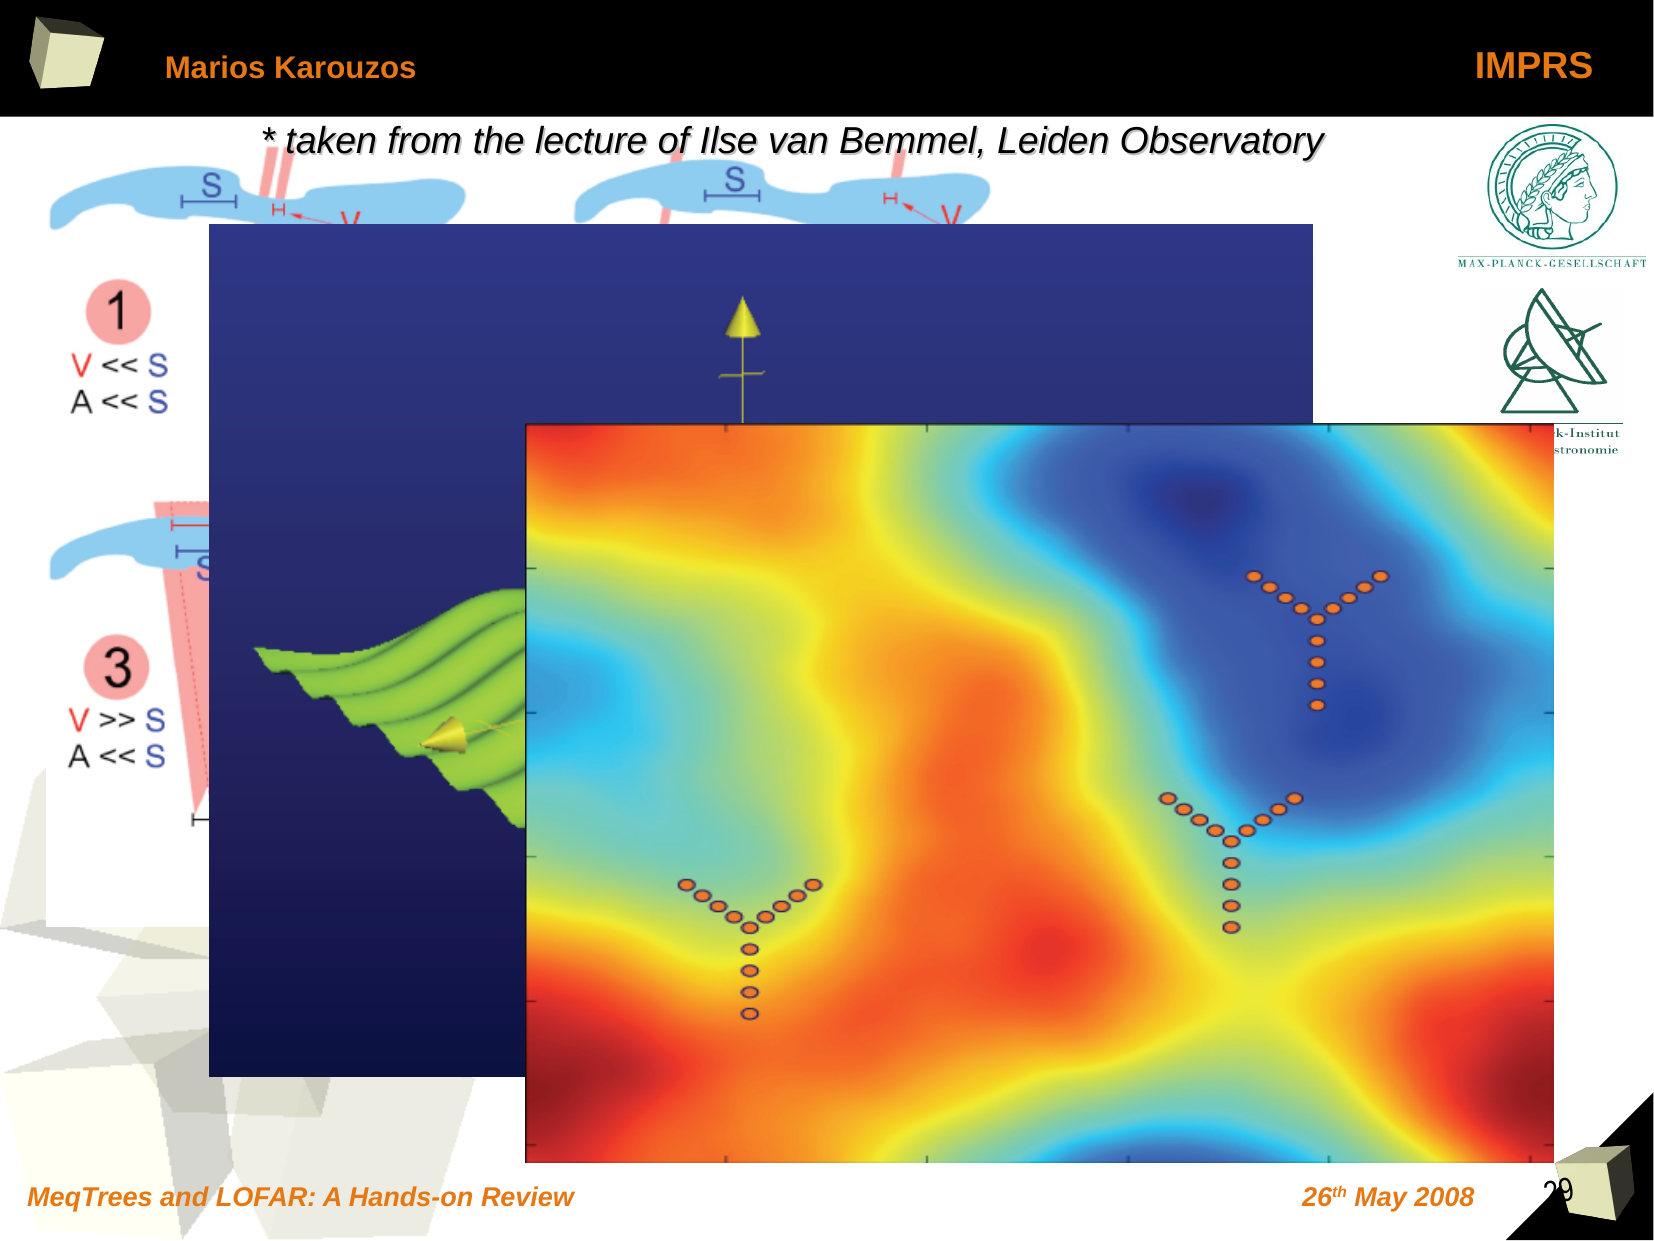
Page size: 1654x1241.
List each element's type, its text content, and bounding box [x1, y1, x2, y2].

text_box Marios Karouzos IMPRS [150, 37, 1613, 96]
picture [1458, 124, 1646, 267]
text_box * taken from the lecture of Ilse van Bemmel, Leiden Observatory [245, 112, 1409, 170]
picture [0, 143, 1624, 1241]
text_box MeqTrees and LOFAR: A Hands-on Review 26th May 2008 [12, 1174, 1588, 1222]
